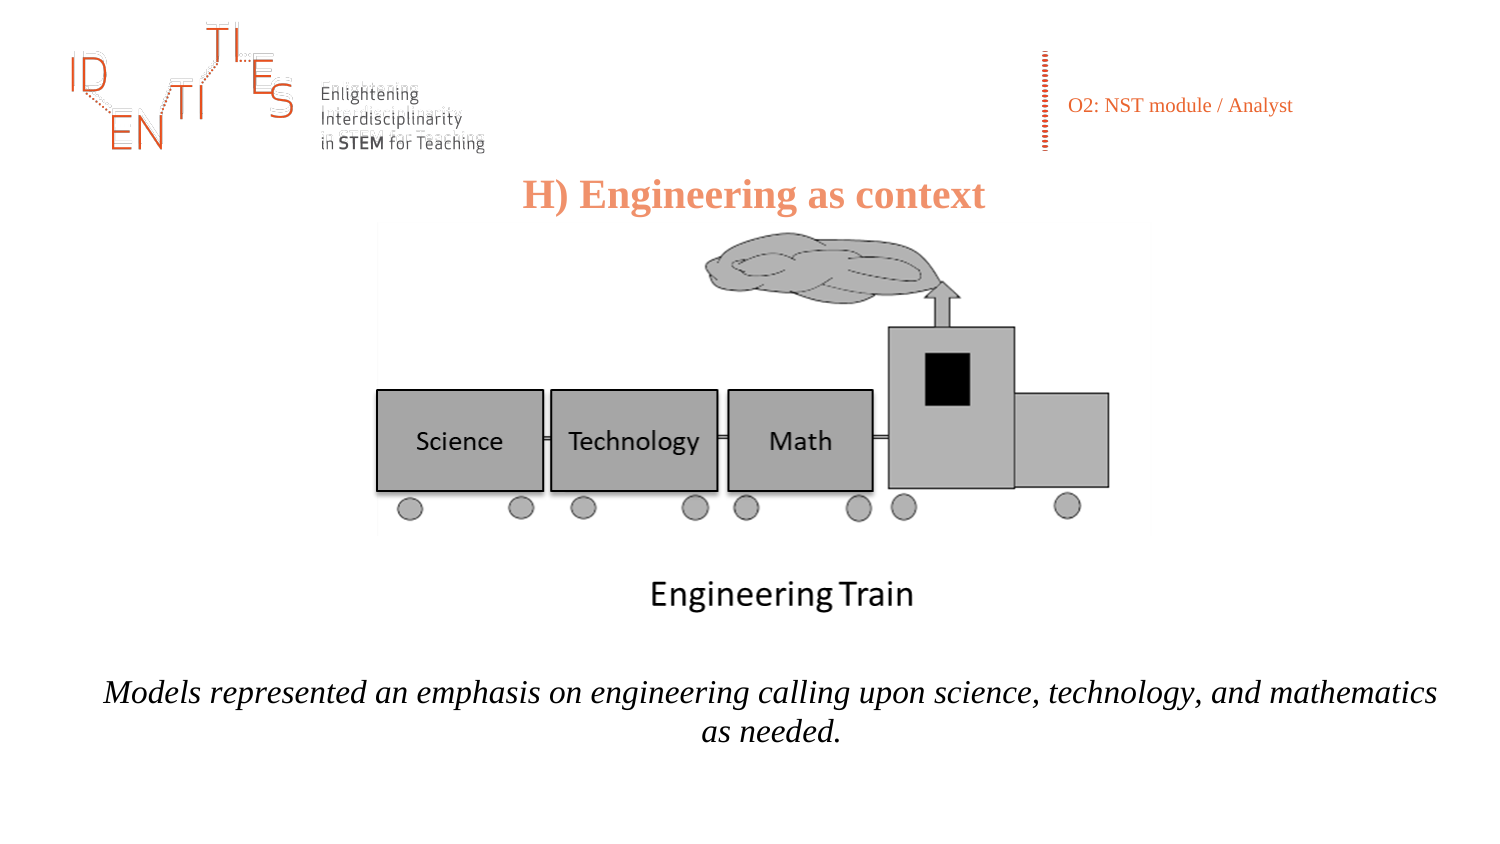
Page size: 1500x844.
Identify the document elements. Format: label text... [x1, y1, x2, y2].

text_box H) Engineering as context [446, 159, 1073, 222]
picture [1042, 51, 1051, 151]
picture [369, 222, 1155, 640]
text_box Models represented an emphasis on engineering calling upon science, technology, and mathematics as needed. [71, 662, 1472, 759]
text_box O2: NST module / Analyst [1053, 84, 1476, 166]
picture [71, 18, 485, 157]
